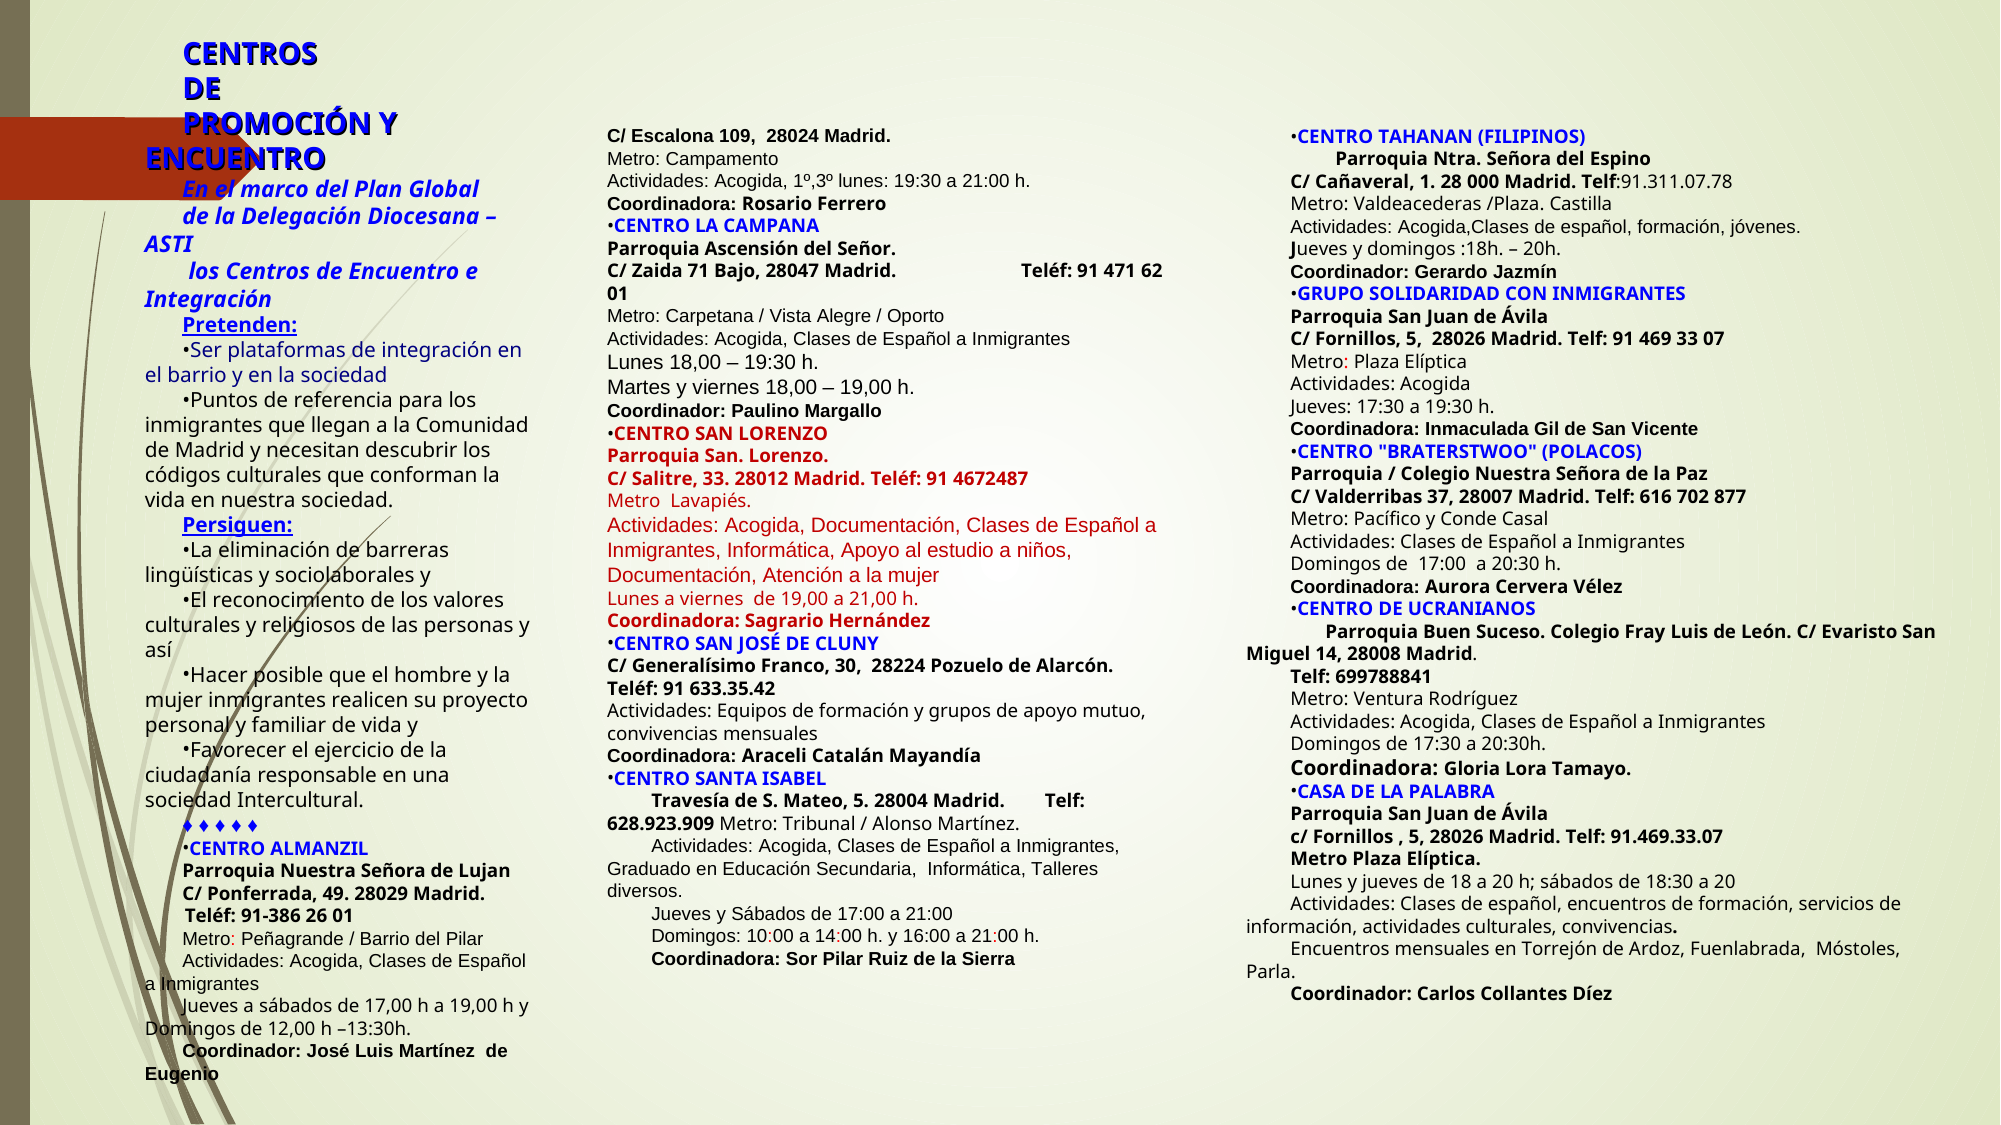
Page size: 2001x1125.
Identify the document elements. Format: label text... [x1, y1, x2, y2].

text_box C/ Escalona 109, 28024 Madrid. Metro: Campamento Actividades: Acogida, 1º,3º lunes: 19:30 a 21:00 h. Coordinadora: Rosario Ferrero CENTRO LA CAMPANA Parroquia Ascensión del Señor. C/ Zaida 71 Bajo, 28047 Madrid. Teléf: 91 471 62 01 Metro: Carpetana / Vista Alegre / Oporto Actividades: Acogida, Clases de Español a Inmigrantes Lunes 18,00 – 19:30 h. Martes y viernes 18,00 – 19,00 h. Coordinador: Paulino Margallo CENTRO SAN LORENZO Parroquia San. Lorenzo. C/ Salitre, 33. 28012 Madrid. Teléf: 91 4672487 Metro Lavapiés. Actividades: Acogida, Documentación, Clases de Español a Inmigrantes, Informática, Apoyo al estudio a niños, Documentación, Atención a la mujer Lunes a viernes de 19,00 a 21,00 h. Coordinadora: Sagrario Hernández CENTRO SAN JOSÉ DE CLUNY C/ Generalísimo Franco, 30, 28224 Pozuelo de Alarcón. Teléf: 91 633.35.42 Actividades: Equipos de formación y grupos de apoyo mutuo, convivencias mensuales Coordinadora: Araceli Catalán Mayandía CENTRO SANTA ISABEL Travesía de S. Mateo, 5. 28004 Madrid. Telf: 628.923.909 Metro: Tribunal / Alonso Martínez. Actividades: Acogida, Clases de Español a Inmigrantes, Graduado en Educación Secundaria, Informática, Talleres diversos. Jueves y Sábados de 17:00 a 21:00 Domingos: 10:00 a 14:00 h. y 16:00 a 21:00 h. Coordinadora: Sor Pilar Ruiz de la Sierra [592, 116, 1181, 1021]
text_box CENTRO TAHANAN (FILIPINOS) Parroquia Ntra. Señora del Espino C/ Cañaveral, 1. 28 000 Madrid. Telf:91.311.07.78 Metro: Valdeacederas /Plaza. Castilla Actividades: Acogida,Clases de español, formación, jóvenes. Jueves y domingos :18h. – 20h. Coordinador: Gerardo Jazmín GRUPO SOLIDARIDAD CON INMIGRANTES Parroquia San Juan de Ávila C/ Fornillos, 5, 28026 Madrid. Telf: 91 469 33 07 Metro: Plaza Elíptica Actividades: Acogida Jueves: 17:30 a 19:30 h. Coordinadora: Inmaculada Gil de San Vicente CENTRO "BRATERSTWOO" (POLACOS) Parroquia / Colegio Nuestra Señora de la Paz C/ Valderribas 37, 28007 Madrid. Telf: 616 702 877 Metro: Pacífico y Conde Casal Actividades: Clases de Español a Inmigrantes Domingos de 17:00 a 20:30 h. Coordinadora: Aurora Cervera Vélez CENTRO DE UCRANIANOS Parroquia Buen Suceso. Colegio Fray Luis de León. C/ Evaristo San Miguel 14, 28008 Madrid. Telf: 699788841 Metro: Ventura Rodríguez Actividades: Acogida, Clases de Español a Inmigrantes Domingos de 17:30 a 20:30h. Coordinadora: Gloria Lora Tamayo. CASA DE LA PALABRA Parroquia San Juan de Ávila c/ Fornillos , 5, 28026 Madrid. Telf: 91.469.33.07 Metro Plaza Elíptica. Lunes y jueves de 18 a 20 h; sábados de 18:30 a 20 Actividades: Clases de español, encuentros de formación, servicios de información, actividades culturales, convivencias. Encuentros mensuales en Torrejón de Ardoz, Fuenlabrada, Móstoles, Parla. Coordinador: Carlos Collantes Díez [1231, 117, 1964, 1050]
text_box CENTROS DE PROMOCIÓN Y ENCUENTRO En el marco del Plan Global de la Delegación Diocesana – ASTI los Centros de Encuentro e Integración Pretenden: Ser plataformas de integración en el barrio y en la sociedad Puntos de referencia para los inmigrantes que llegan a la Comunidad de Madrid y necesitan descubrir los códigos culturales que conforman la vida en nuestra sociedad. Persiguen: La eliminación de barreras lingüísticas y sociolaborales y El reconocimiento de los valores culturales y religiosos de las personas y así Hacer posible que el hombre y la mujer inmigrantes realicen su proyecto personal y familiar de vida y Favorecer el ejercicio de la ciudadanía responsable en una sociedad Intercultural. ♦ ♦ ♦ ♦ ♦ CENTRO ALMANZIL Parroquia Nuestra Señora de Lujan C/ Ponferrada, 49. 28029 Madrid. Teléf: 91-386 26 01 Metro: Peñagrande / Barrio del Pilar Actividades: Acogida, Clases de Español a Inmigrantes Jueves a sábados de 17,00 h a 19,00 h y Domingos de 12,00 h –13:30h. Coordinador: José Luis Martínez de Eugenio [130, 27, 556, 1091]
